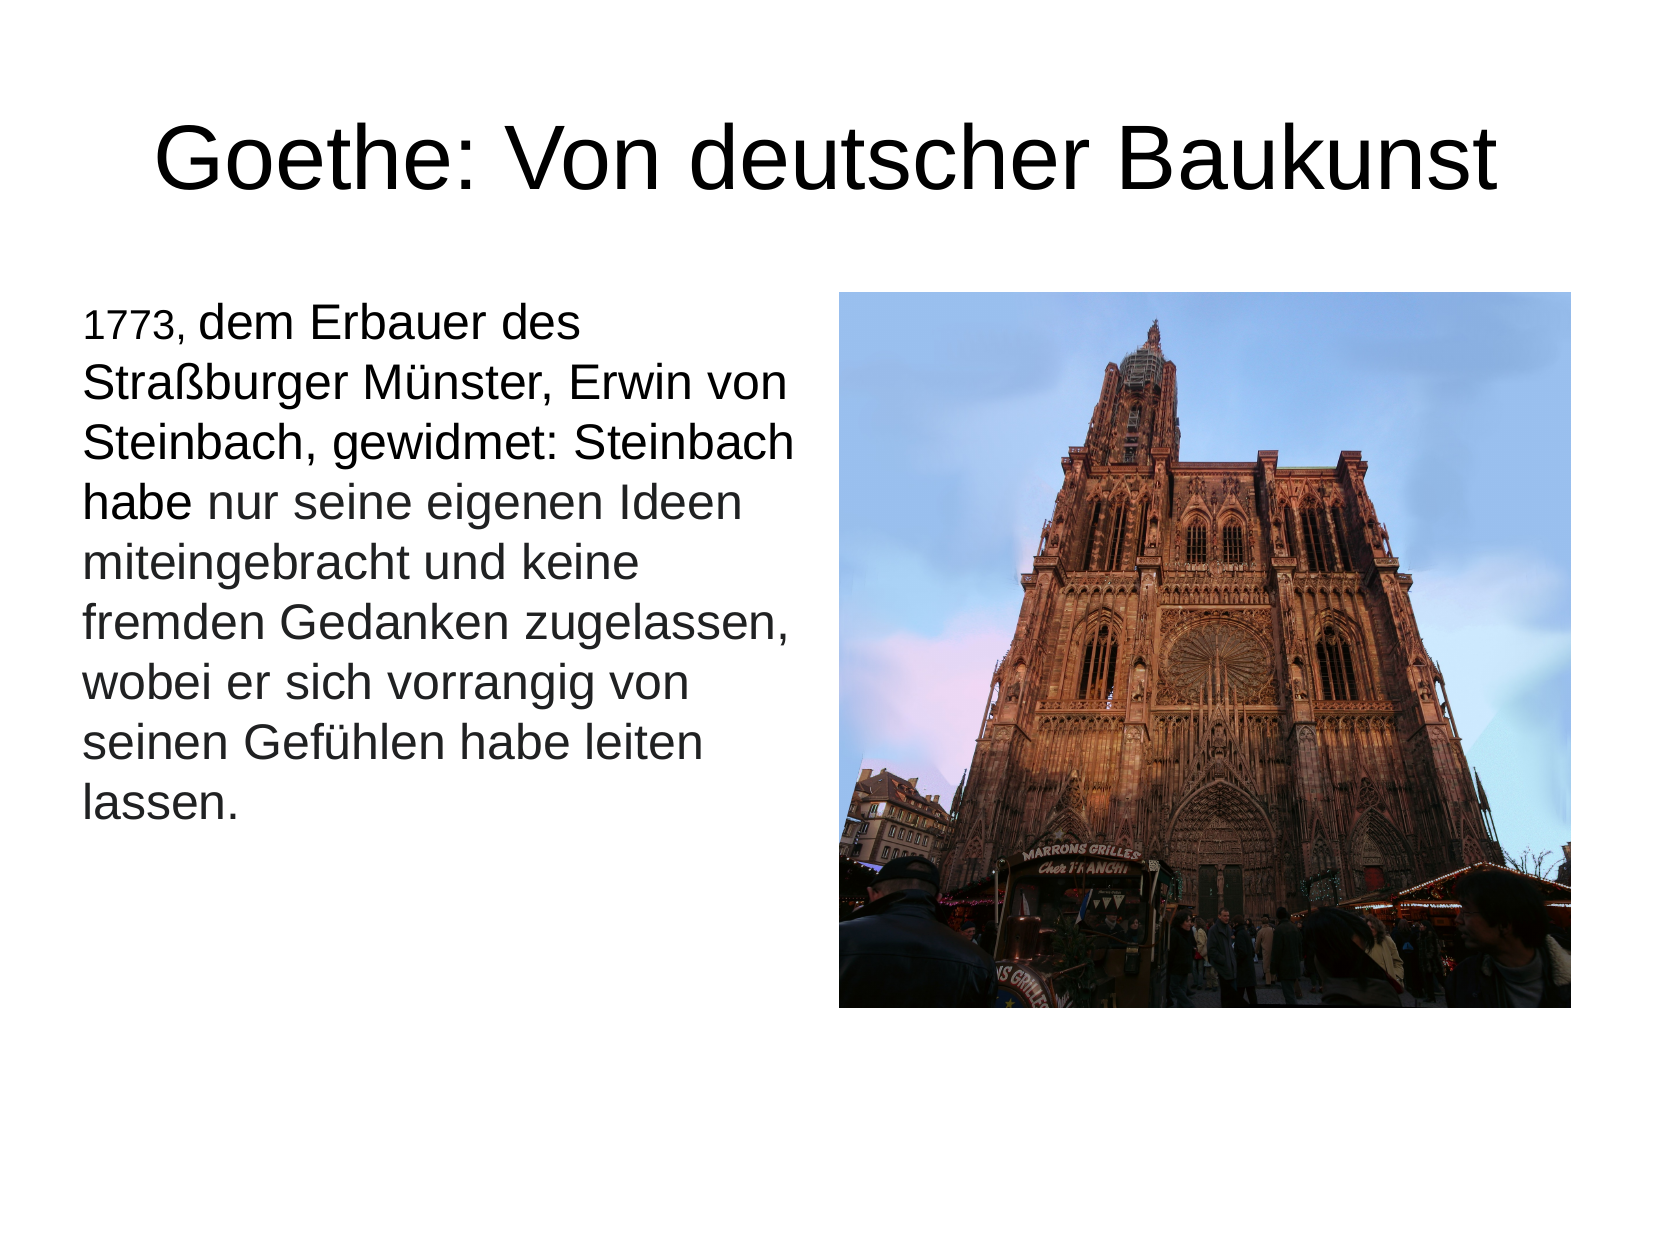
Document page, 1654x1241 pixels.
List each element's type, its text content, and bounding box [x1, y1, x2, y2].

picture [839, 292, 1571, 1008]
title Goethe: Von deutscher Baukunst [82, 49, 1571, 257]
list 1773, dem Erbauer des Straßburger Münster, Erwin von Steinbach, gewidmet: Steinbach habe nur seine eigenen Ideen miteingebracht und keine fremden Gedanken zugelassen, wobei er sich vorrangig von seinen Gefühlen habe leiten lassen. [82, 290, 815, 1010]
